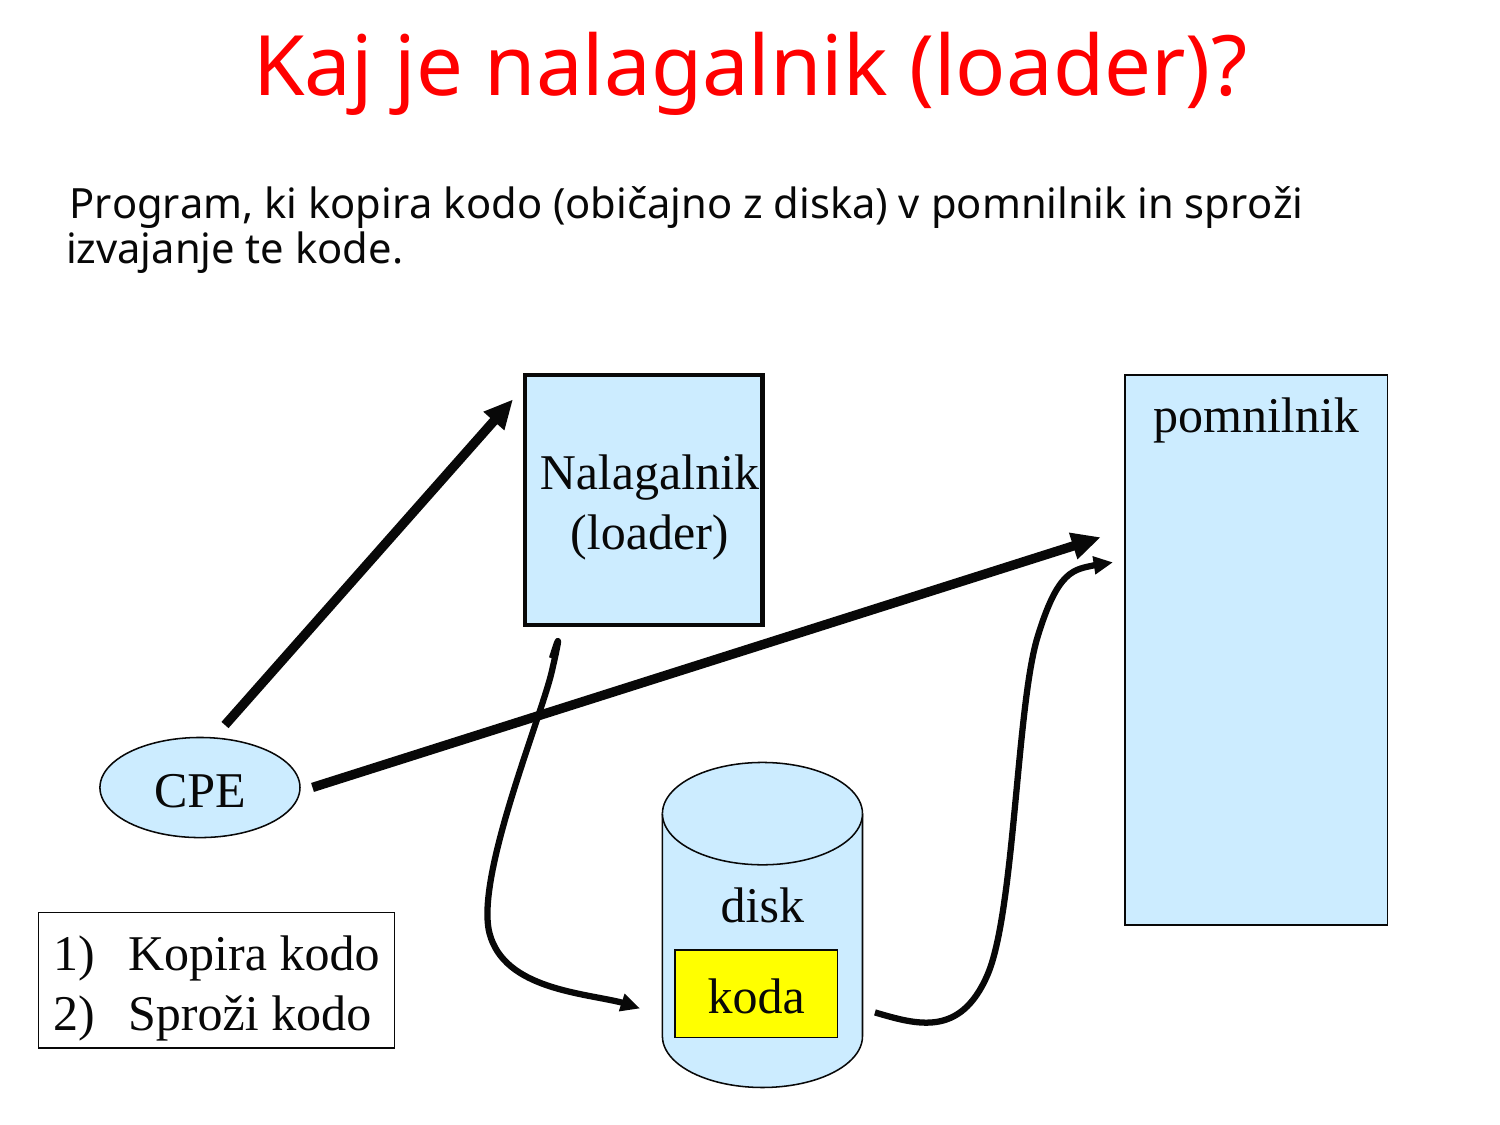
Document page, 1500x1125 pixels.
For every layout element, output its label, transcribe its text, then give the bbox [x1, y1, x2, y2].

text_box disk [662, 762, 863, 1088]
title Kaj je nalagalnik (loader)? [50, 0, 1452, 126]
text_box Nalagalnik (loader) [525, 374, 763, 625]
text_box koda [675, 949, 838, 1038]
text_box pomnilnik [1124, 374, 1388, 925]
text_box Kopira kodo Sproži kodo [38, 912, 395, 1048]
list Program, ki kopira kodo (običajno z diska) v pomnilnik in sproži izvajanje te kode. [50, 174, 1452, 363]
text_box CPE [99, 737, 301, 838]
